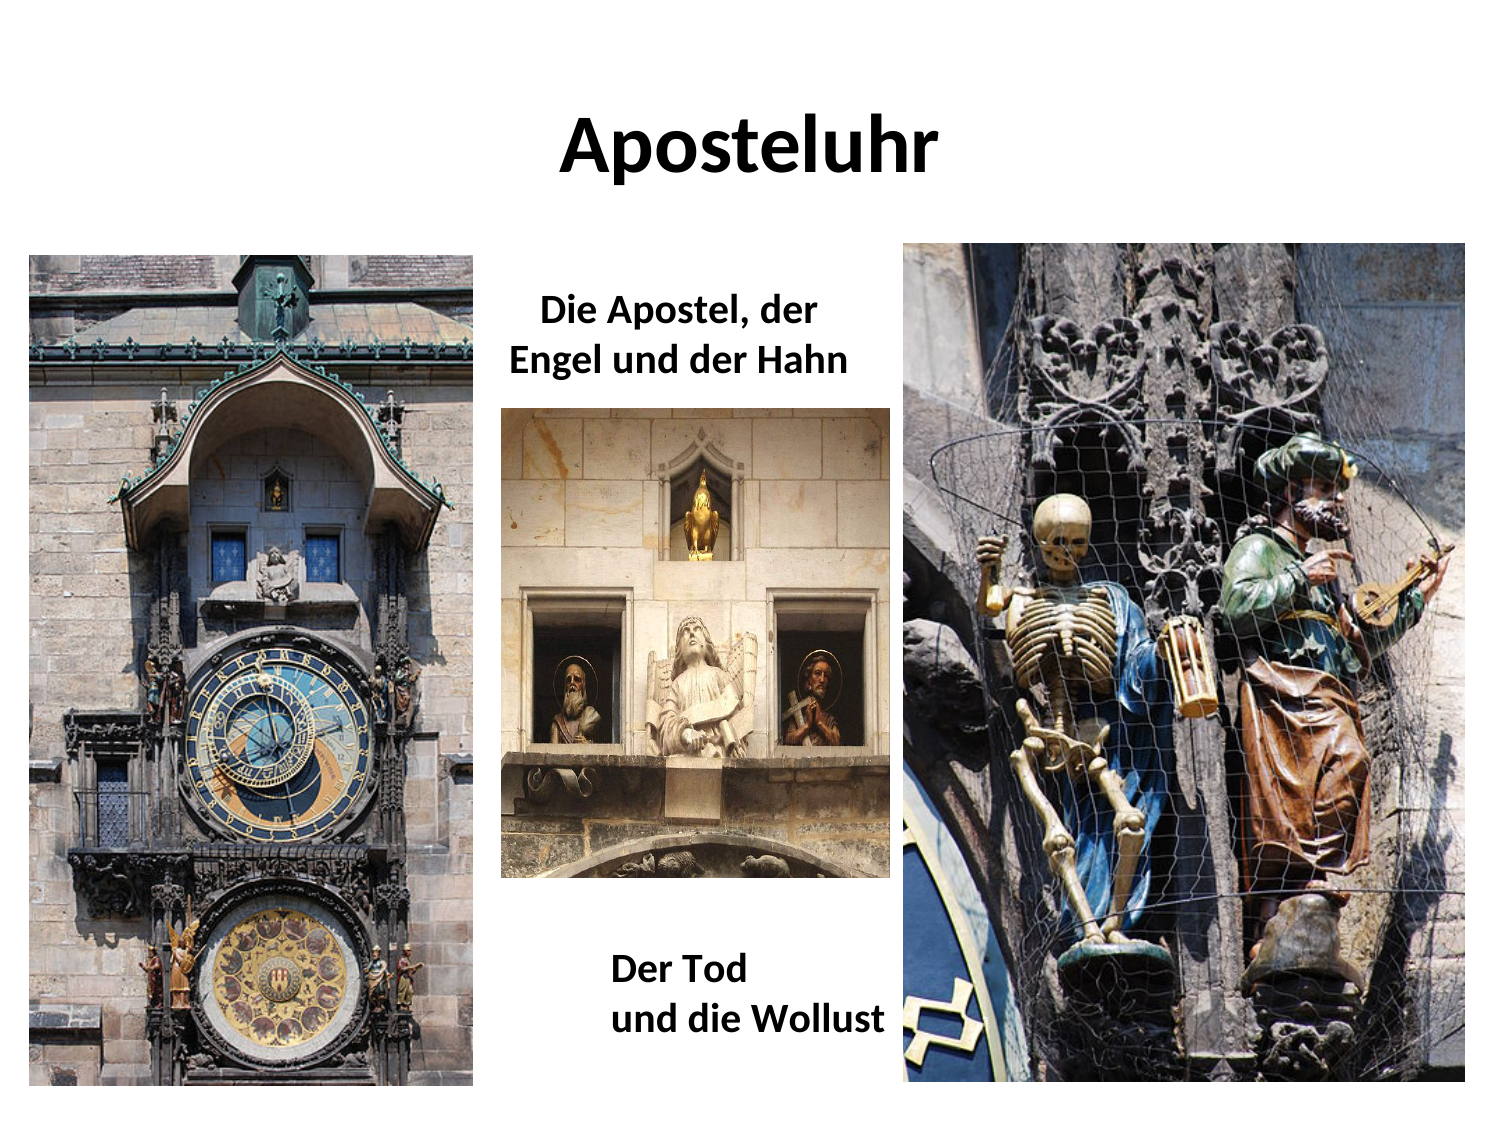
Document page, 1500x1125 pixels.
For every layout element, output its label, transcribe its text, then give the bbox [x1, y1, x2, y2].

picture [29, 255, 473, 1086]
title Aposteluhr [75, 45, 1426, 233]
text_box Der Tod und die Wollust [595, 933, 901, 1099]
picture [903, 243, 1465, 1083]
text_box Die Apostel, der Engel und der Hahn [478, 273, 880, 390]
picture [501, 408, 890, 878]
